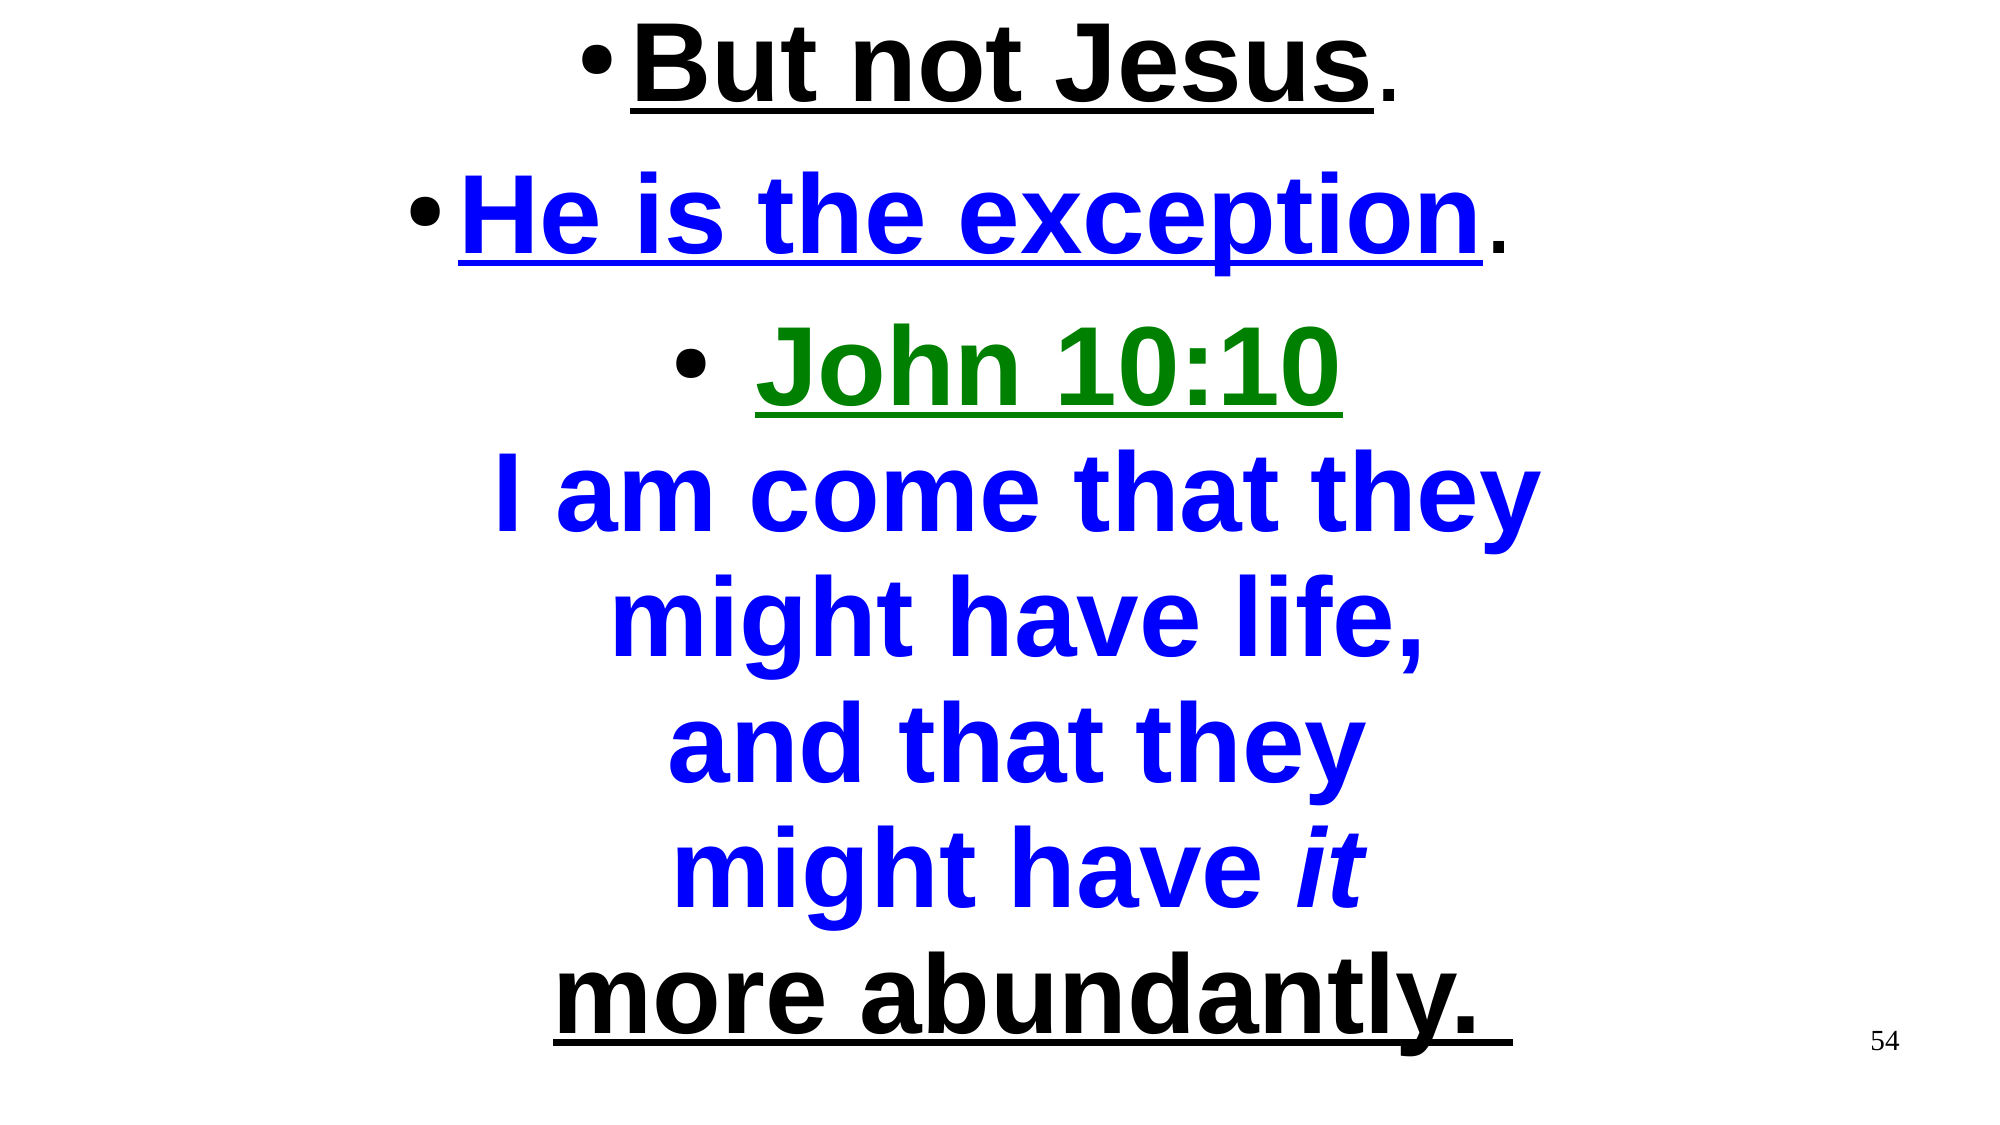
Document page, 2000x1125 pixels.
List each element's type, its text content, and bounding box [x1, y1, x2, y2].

list But not Jesus. He is the exception. John 10:10 I am come that they might have life, and that they might have it more abundantly. [0, 0, 1996, 1123]
